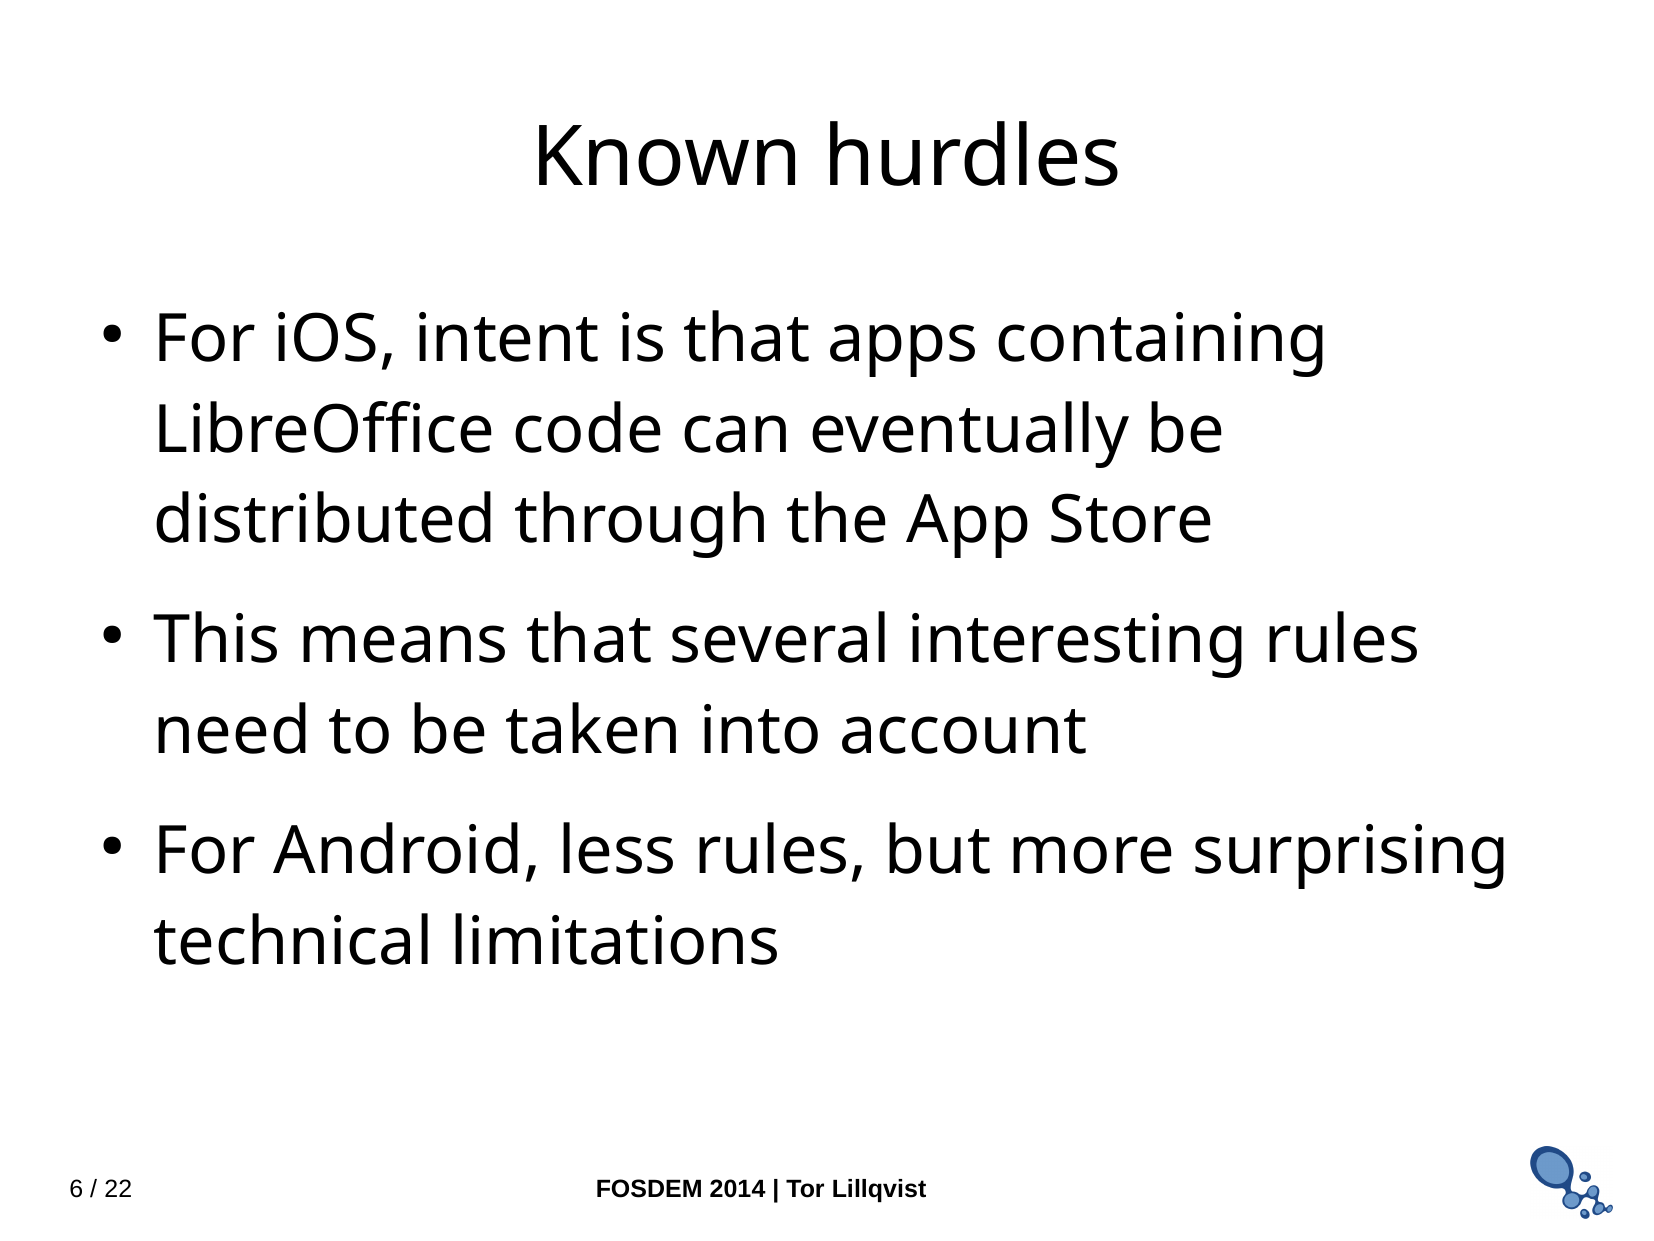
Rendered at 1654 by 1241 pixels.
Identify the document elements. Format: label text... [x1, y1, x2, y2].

picture [1530, 1146, 1613, 1219]
list For iOS, intent is that apps containing LibreOffice code can eventually be distributed through the App Store This means that several interesting rules need to be taken into account For Android, less rules, but more surprising technical limitations [82, 290, 1538, 1141]
title Known hurdles [82, 49, 1571, 257]
